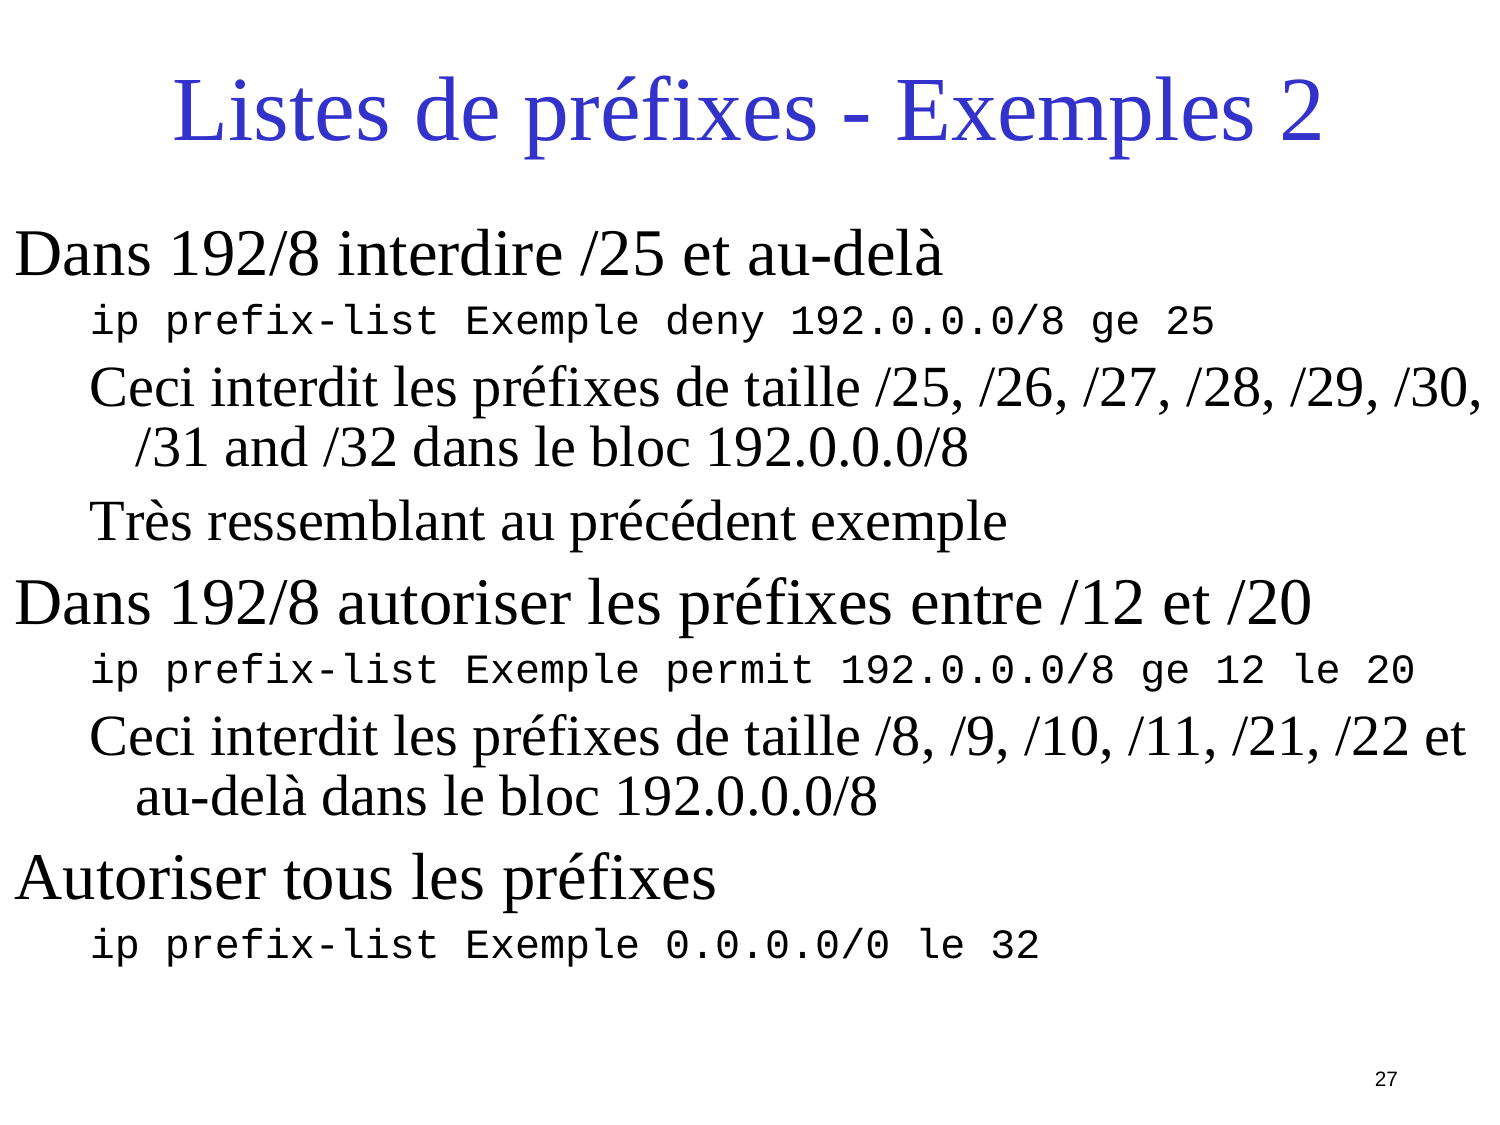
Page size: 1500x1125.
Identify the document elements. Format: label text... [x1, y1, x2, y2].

title Listes de préfixes - Exemples 2 [112, 37, 1388, 188]
list Dans 192/8 interdire /25 et au-delà ip prefix-list Exemple deny 192.0.0.0/8 ge 25 Ceci interdit les préfixes de taille /25, /26, /27, /28, /29, /30, /31 and /32 dans le bloc 192.0.0.0/8 Très ressemblant au précédent exemple Dans 192/8 autoriser les préfixes entre /12 et /20 ip prefix-list Exemple permit 192.0.0.0/8 ge 12 le 20 Ceci interdit les préfixes de taille /8, /9, /10, /11, /21, /22 et au-delà dans le bloc 192.0.0.0/8 Autoriser tous les préfixes ip prefix-list Exemple 0.0.0.0/0 le 32 [0, 212, 1500, 1125]
